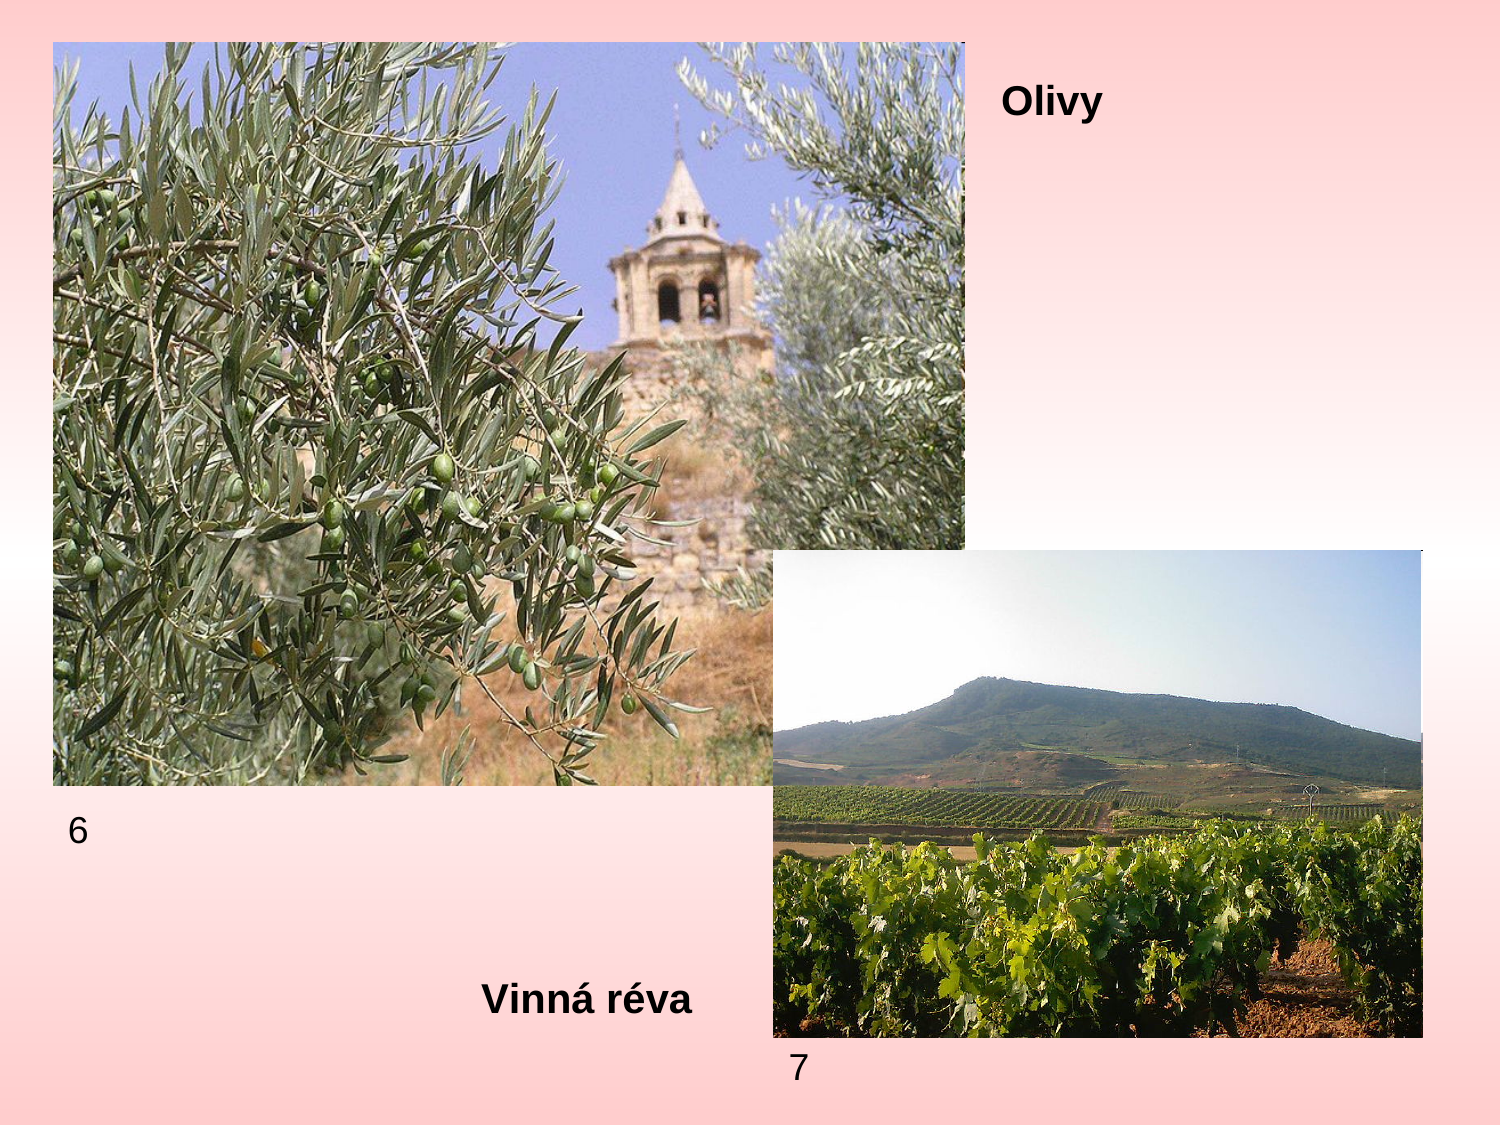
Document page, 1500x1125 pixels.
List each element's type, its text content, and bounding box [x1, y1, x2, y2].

text_box Olivy [986, 66, 1447, 132]
text_box 6 [53, 798, 325, 860]
picture [53, 42, 1423, 1038]
text_box 7 [773, 1034, 881, 1096]
text_box Vinná réva [466, 964, 751, 1030]
